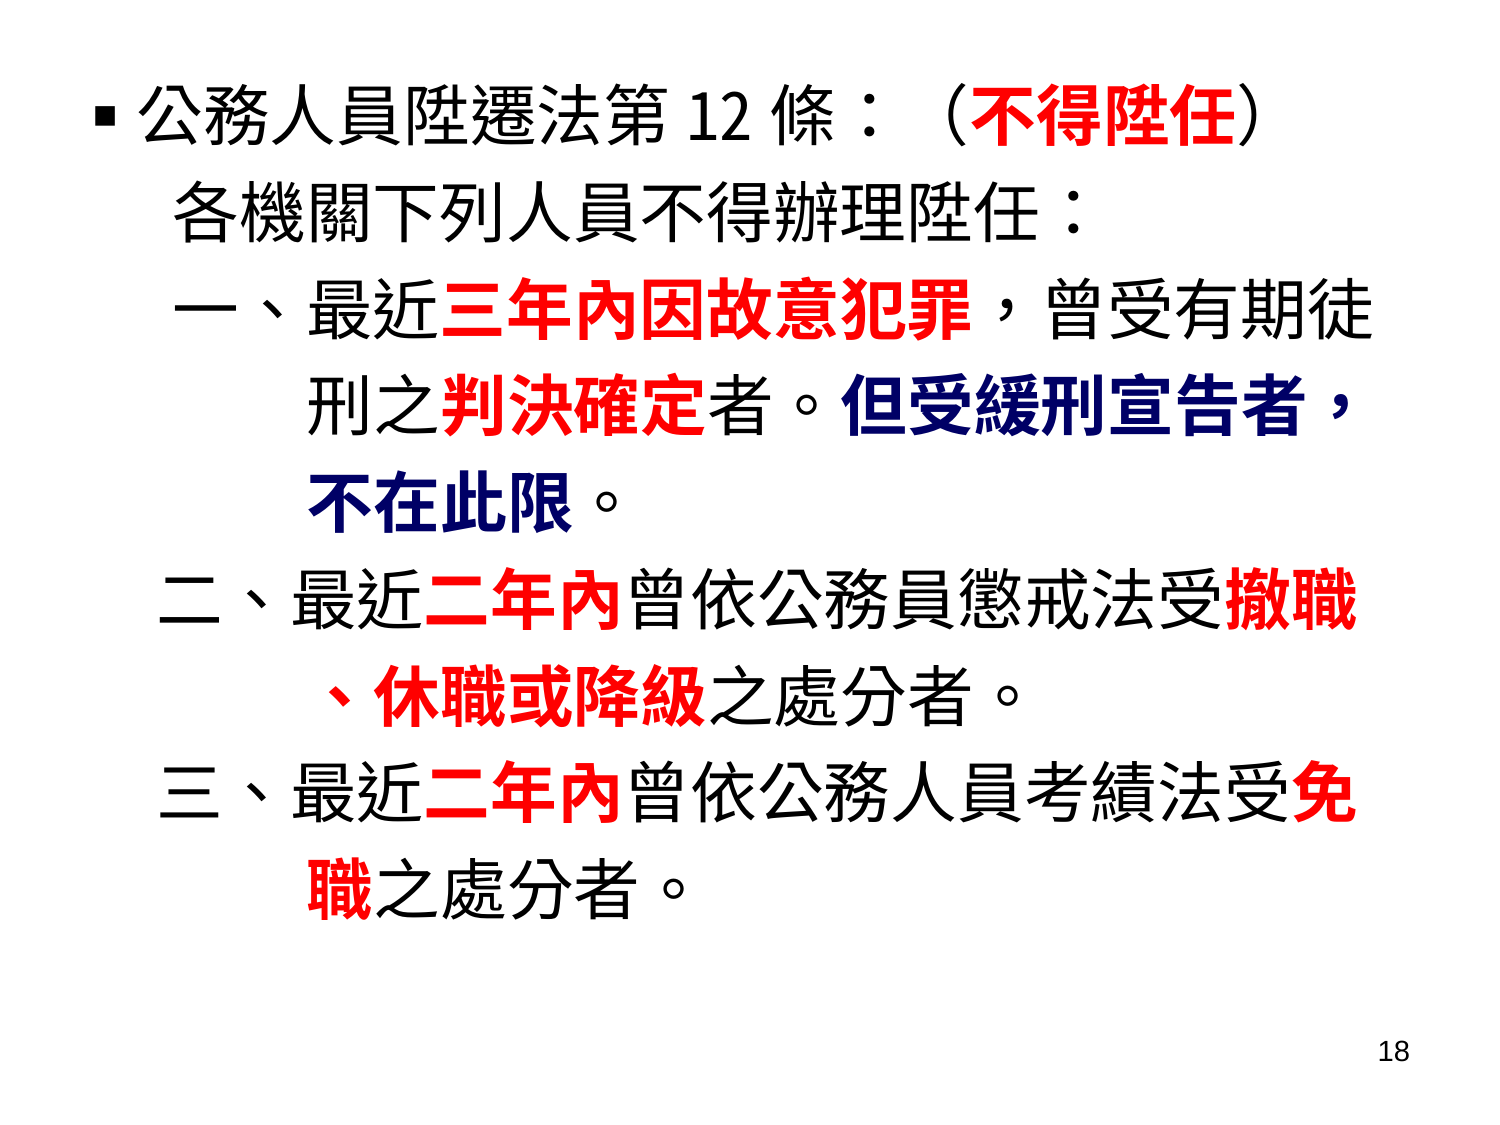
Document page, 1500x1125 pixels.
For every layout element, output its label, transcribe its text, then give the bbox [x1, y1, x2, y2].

list 公務人員陞遷法第12條：（不得陞任） 各機關下列人員不得辦理陞任： 一、最近三年內因故意犯罪，曾受有期徒 刑之判決確定者。但受緩刑宣告者， 不在此限。 二、最近二年內曾依公務員懲戒法受撤職 、休職或降級之處分者。 三、最近二年內曾依公務人員考績法受免 職之處分者。 [75, 66, 1426, 1005]
